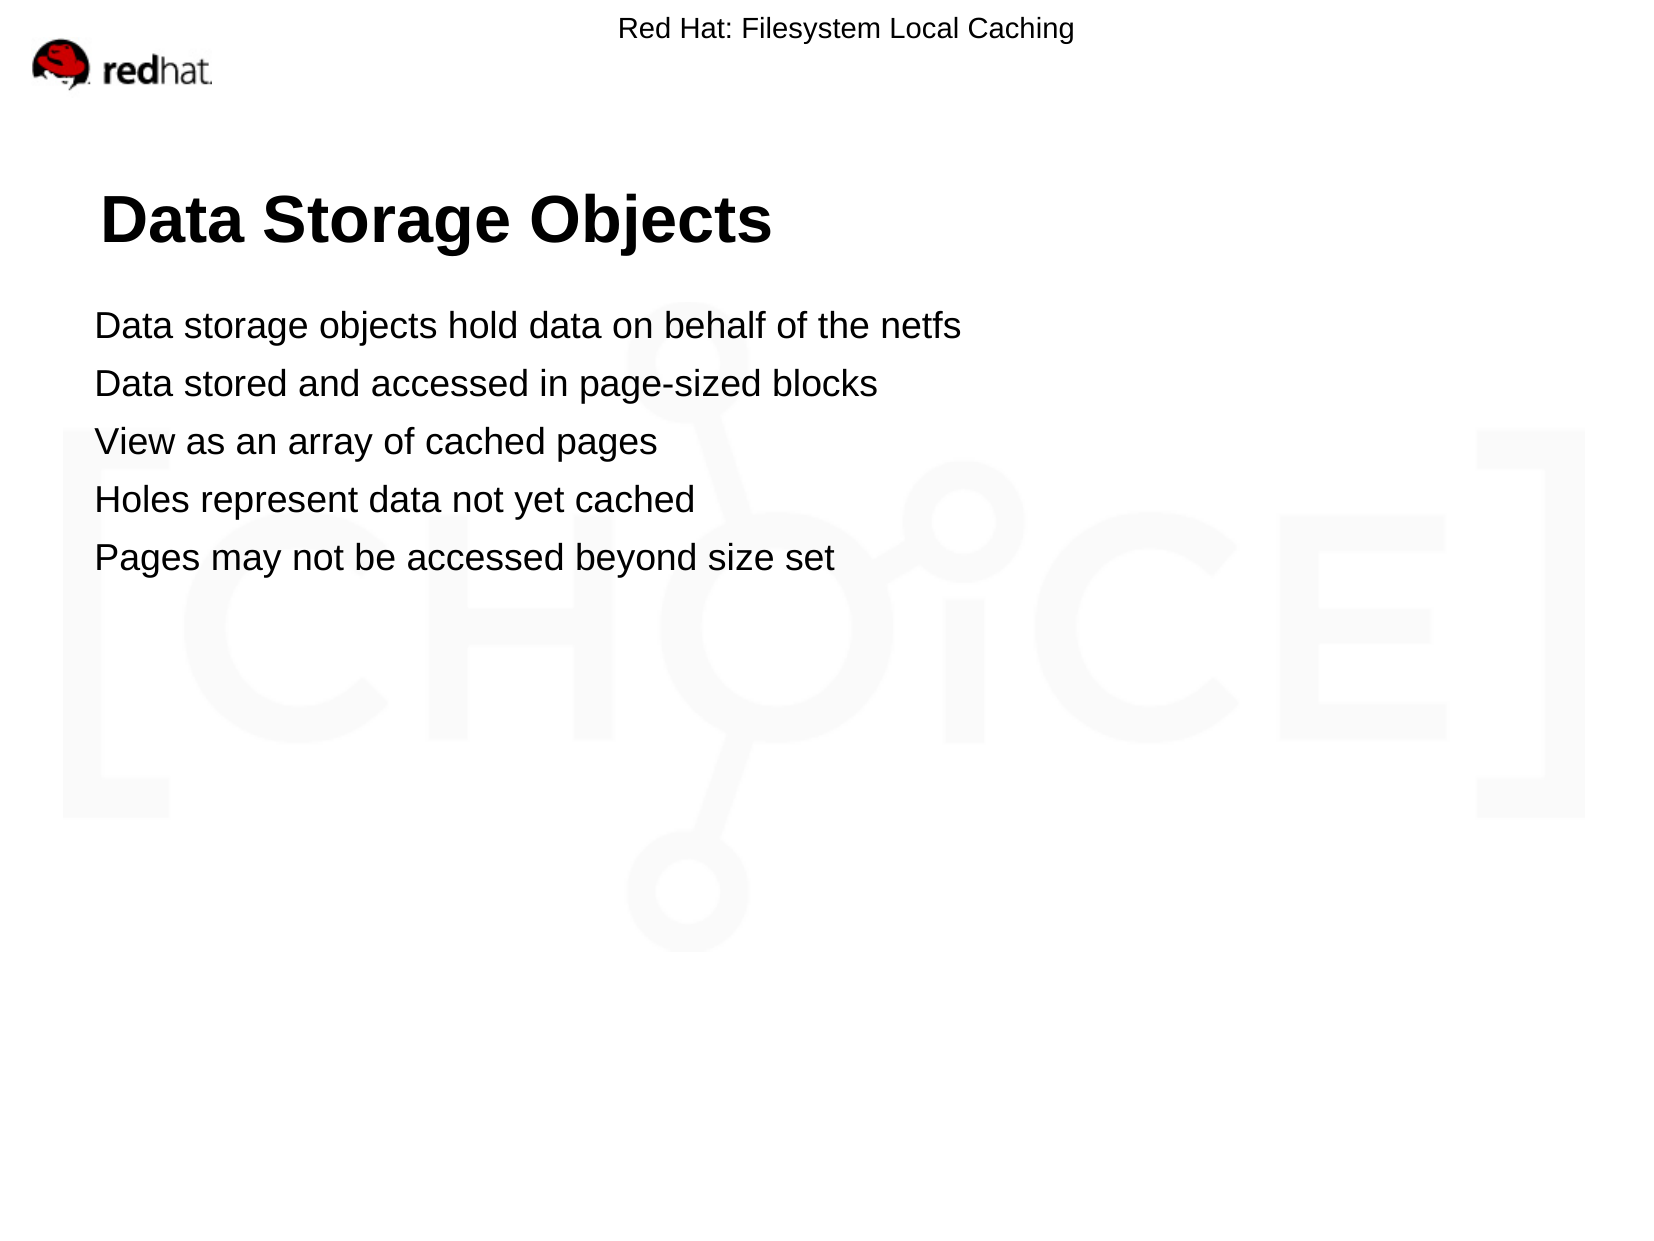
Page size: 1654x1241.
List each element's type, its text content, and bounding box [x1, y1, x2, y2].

picture [31, 37, 212, 98]
title Data Storage Objects [100, 164, 1506, 275]
list Data storage objects hold data on behalf of the netfs Data stored and accessed in page-sized blocks View as an array of cached pages Holes represent data not yet cached Pages may not be accessed beyond size set [94, 304, 1500, 1174]
picture [63, 302, 1585, 952]
